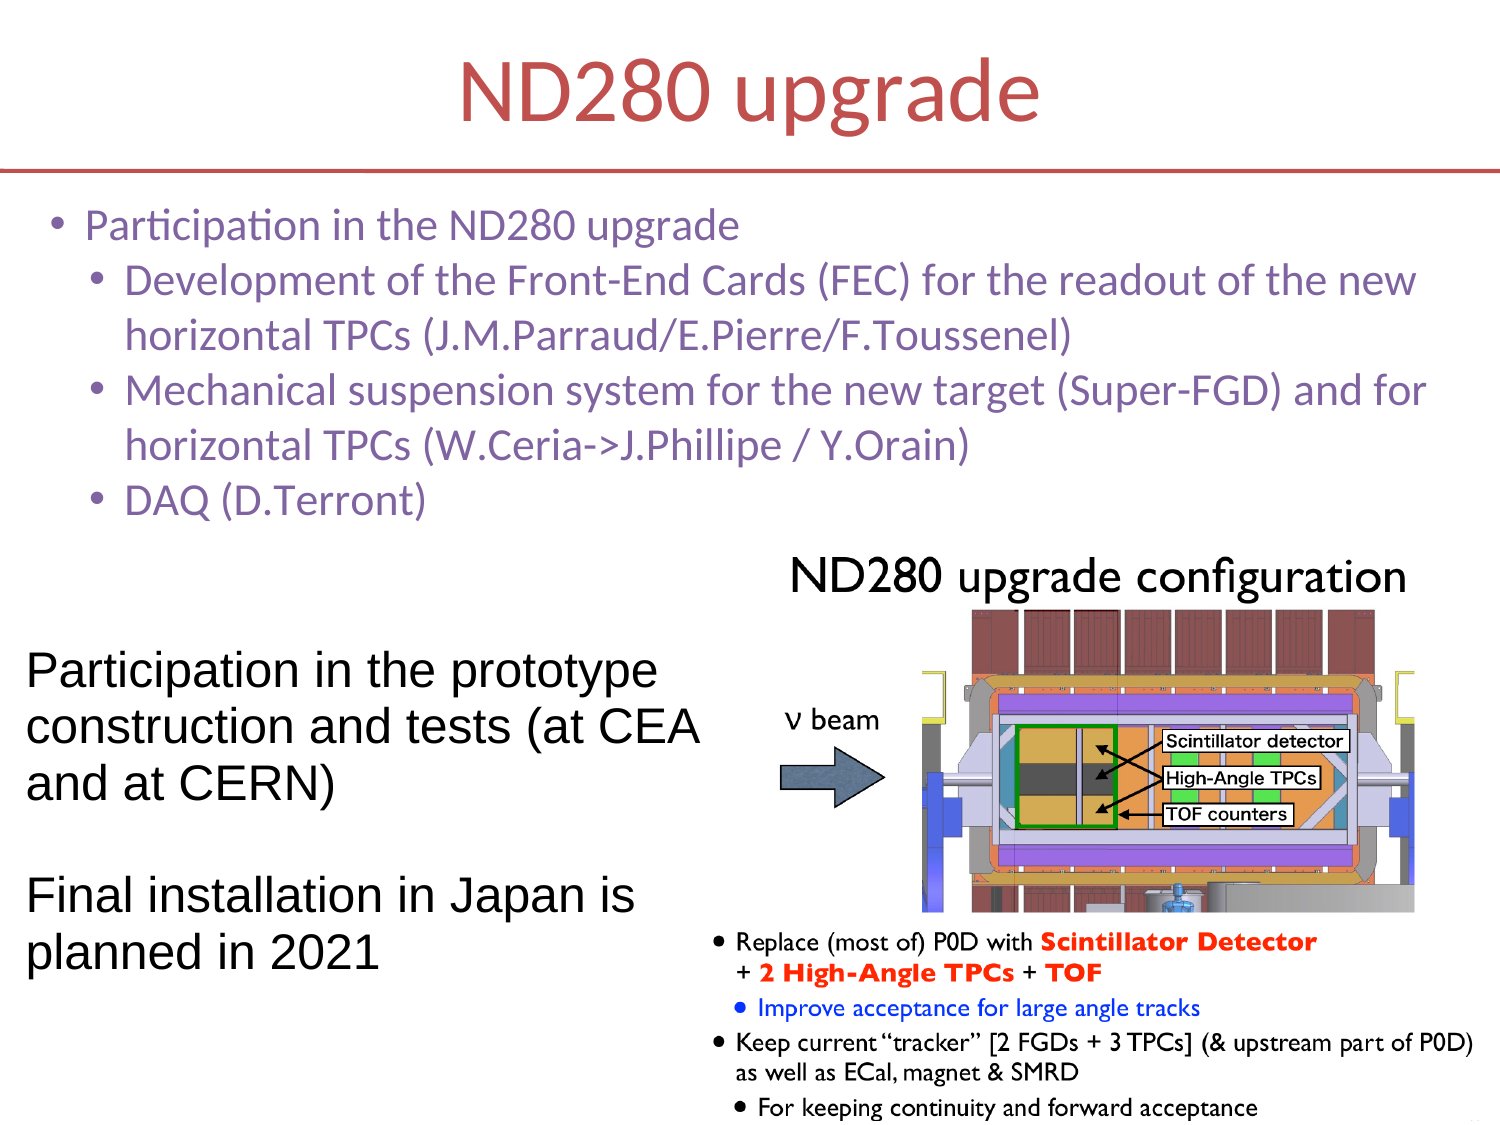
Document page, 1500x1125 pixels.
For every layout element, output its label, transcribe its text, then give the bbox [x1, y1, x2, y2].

picture [696, 543, 1500, 1121]
text_box Participation in the prototype construction and tests (at CEA and at CERN) Final installation in Japan is planned in 2021 [10, 631, 717, 985]
